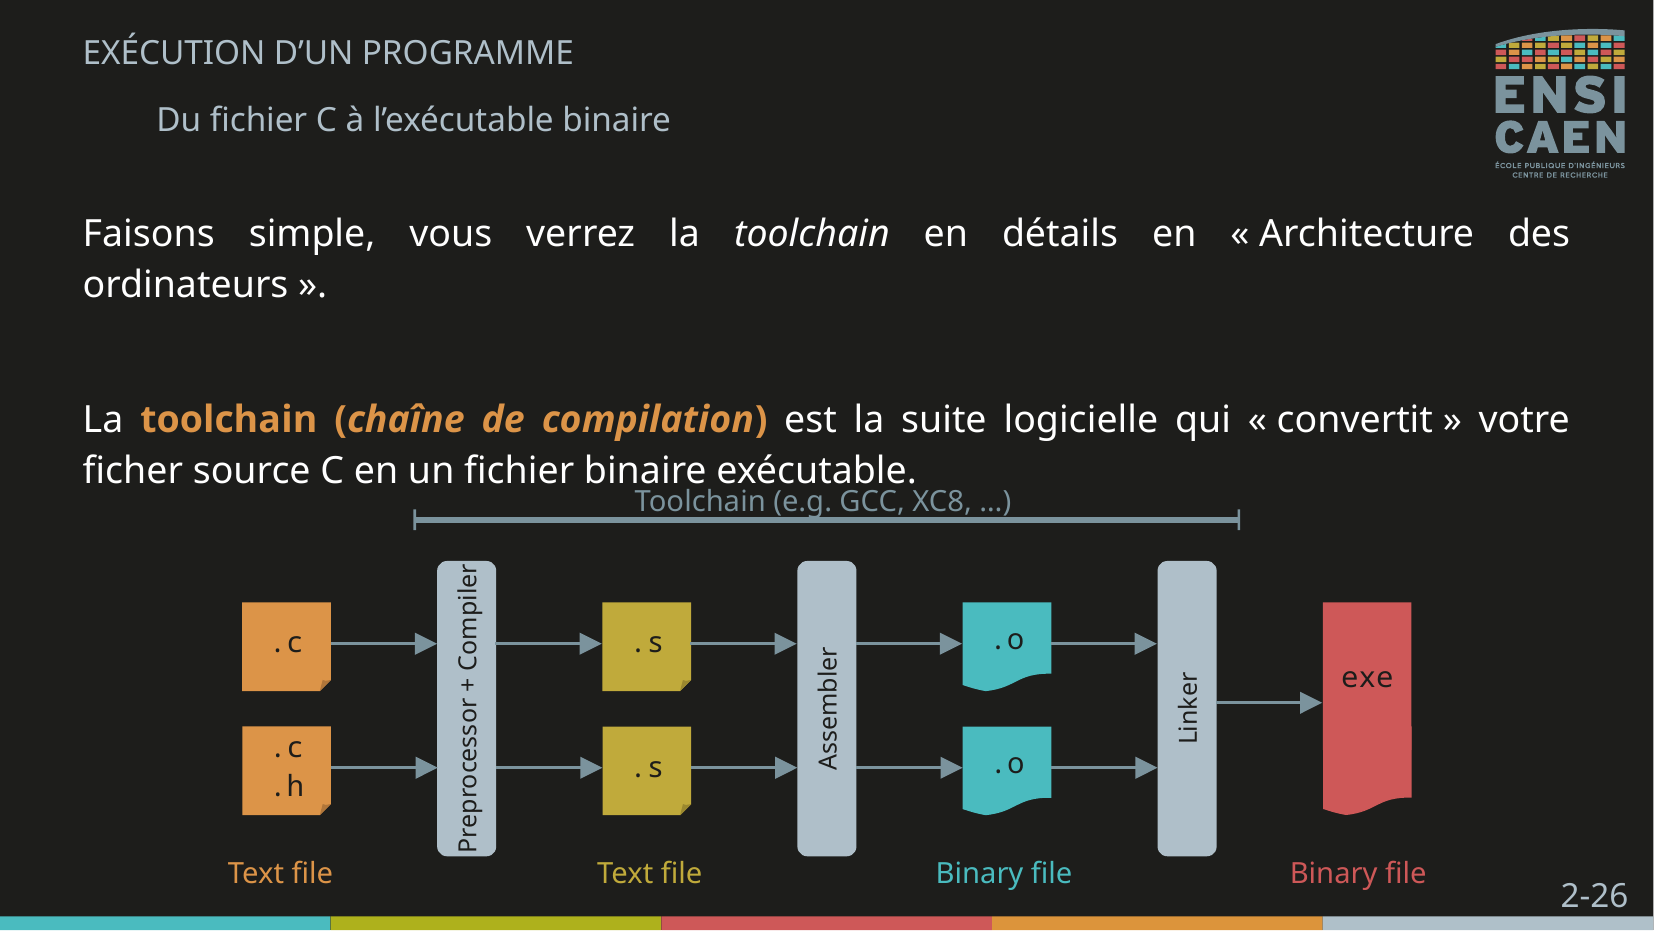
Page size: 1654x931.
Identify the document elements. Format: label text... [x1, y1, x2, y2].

list Faisons simple, vous verrez la toolchain en détails en « Architecture des ordinateurs ». La toolchain (chaîne de compilation) est la suite logicielle qui « convertit » votre ficher source C en un fichier binaire exécutable. [82, 206, 1571, 916]
text_box Assembler [797, 560, 857, 857]
text_box .s [602, 726, 692, 816]
text_box [1323, 751, 1412, 816]
text_box .c [242, 602, 331, 692]
text_box Text file [177, 844, 384, 893]
text_box Binary file [1210, 844, 1506, 893]
text_box Binary file [856, 844, 1152, 893]
text_box .s [602, 602, 692, 692]
text_box .o [962, 602, 1052, 692]
text_box Toolchain (e.g. GCC, XC8, …) [442, 472, 1211, 521]
text_box Text file [502, 844, 798, 893]
text_box exe [1322, 602, 1412, 751]
text_box Preprocessor + Compiler [437, 560, 497, 857]
text_box .o [962, 726, 1052, 816]
text_box Linker [1157, 560, 1217, 857]
text_box .c .h [242, 726, 331, 816]
title EXÉCUTION D’UN PROGRAMME Du fichier C à l’exécutable binaire [82, 0, 1467, 148]
